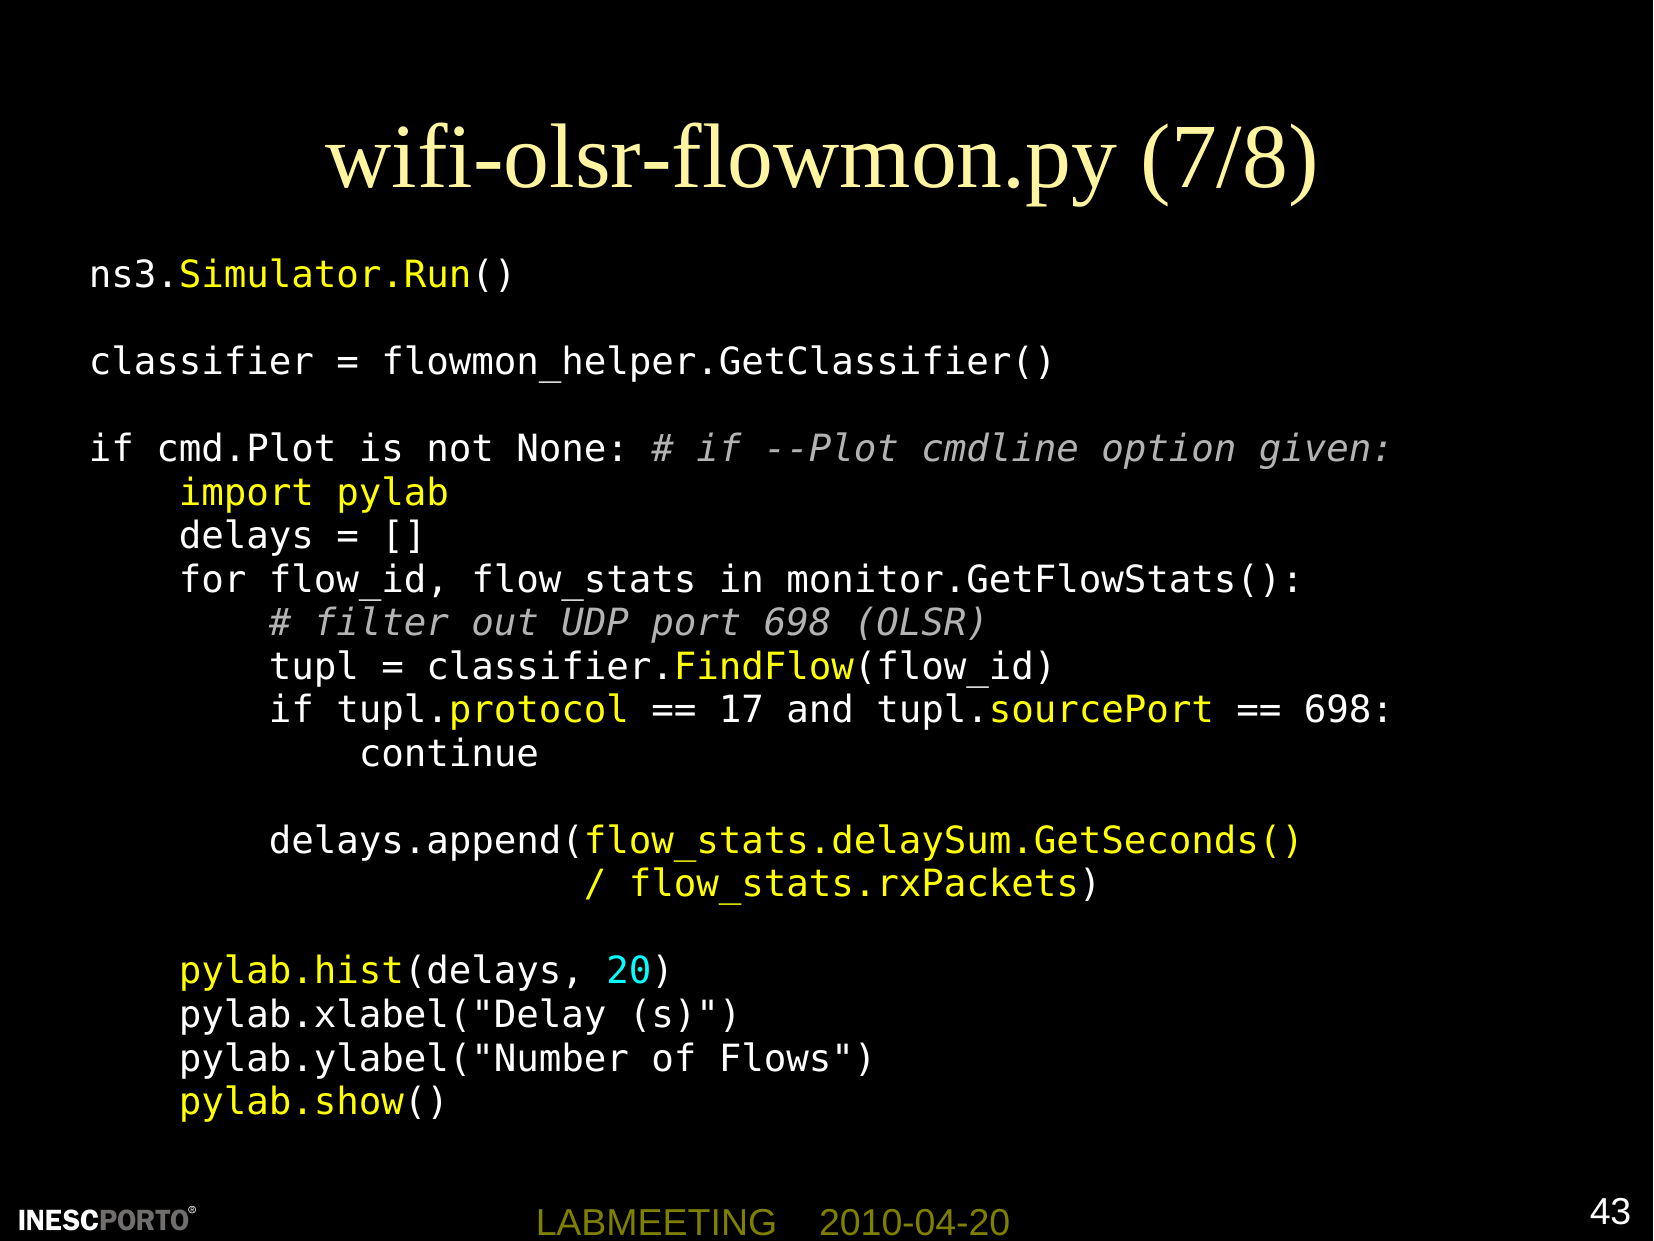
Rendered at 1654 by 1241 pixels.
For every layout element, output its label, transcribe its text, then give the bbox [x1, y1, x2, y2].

text_box ns3.Simulator.Run() classifier = flowmon_helper.GetClassifier() if cmd.Plot is not None: # if --Plot cmdline option given: import pylab delays = [] for flow_id, flow_stats in monitor.GetFlowStats(): # filter out UDP port 698 (OLSR) tupl = classifier.FindFlow(flow_id) if tupl.protocol == 17 and tupl.sourcePort == 698: continue delays.append(flow_stats.delaySum.GetSeconds() / flow_stats.rxPackets) pylab.hist(delays, 20) pylab.xlabel("Delay (s)") pylab.ylabel("Number of Flows") pylab.show() [0, 245, 1596, 1175]
picture [9, 1181, 201, 1241]
title wifi-olsr-flowmon.py (7/8) [40, 56, 1607, 257]
